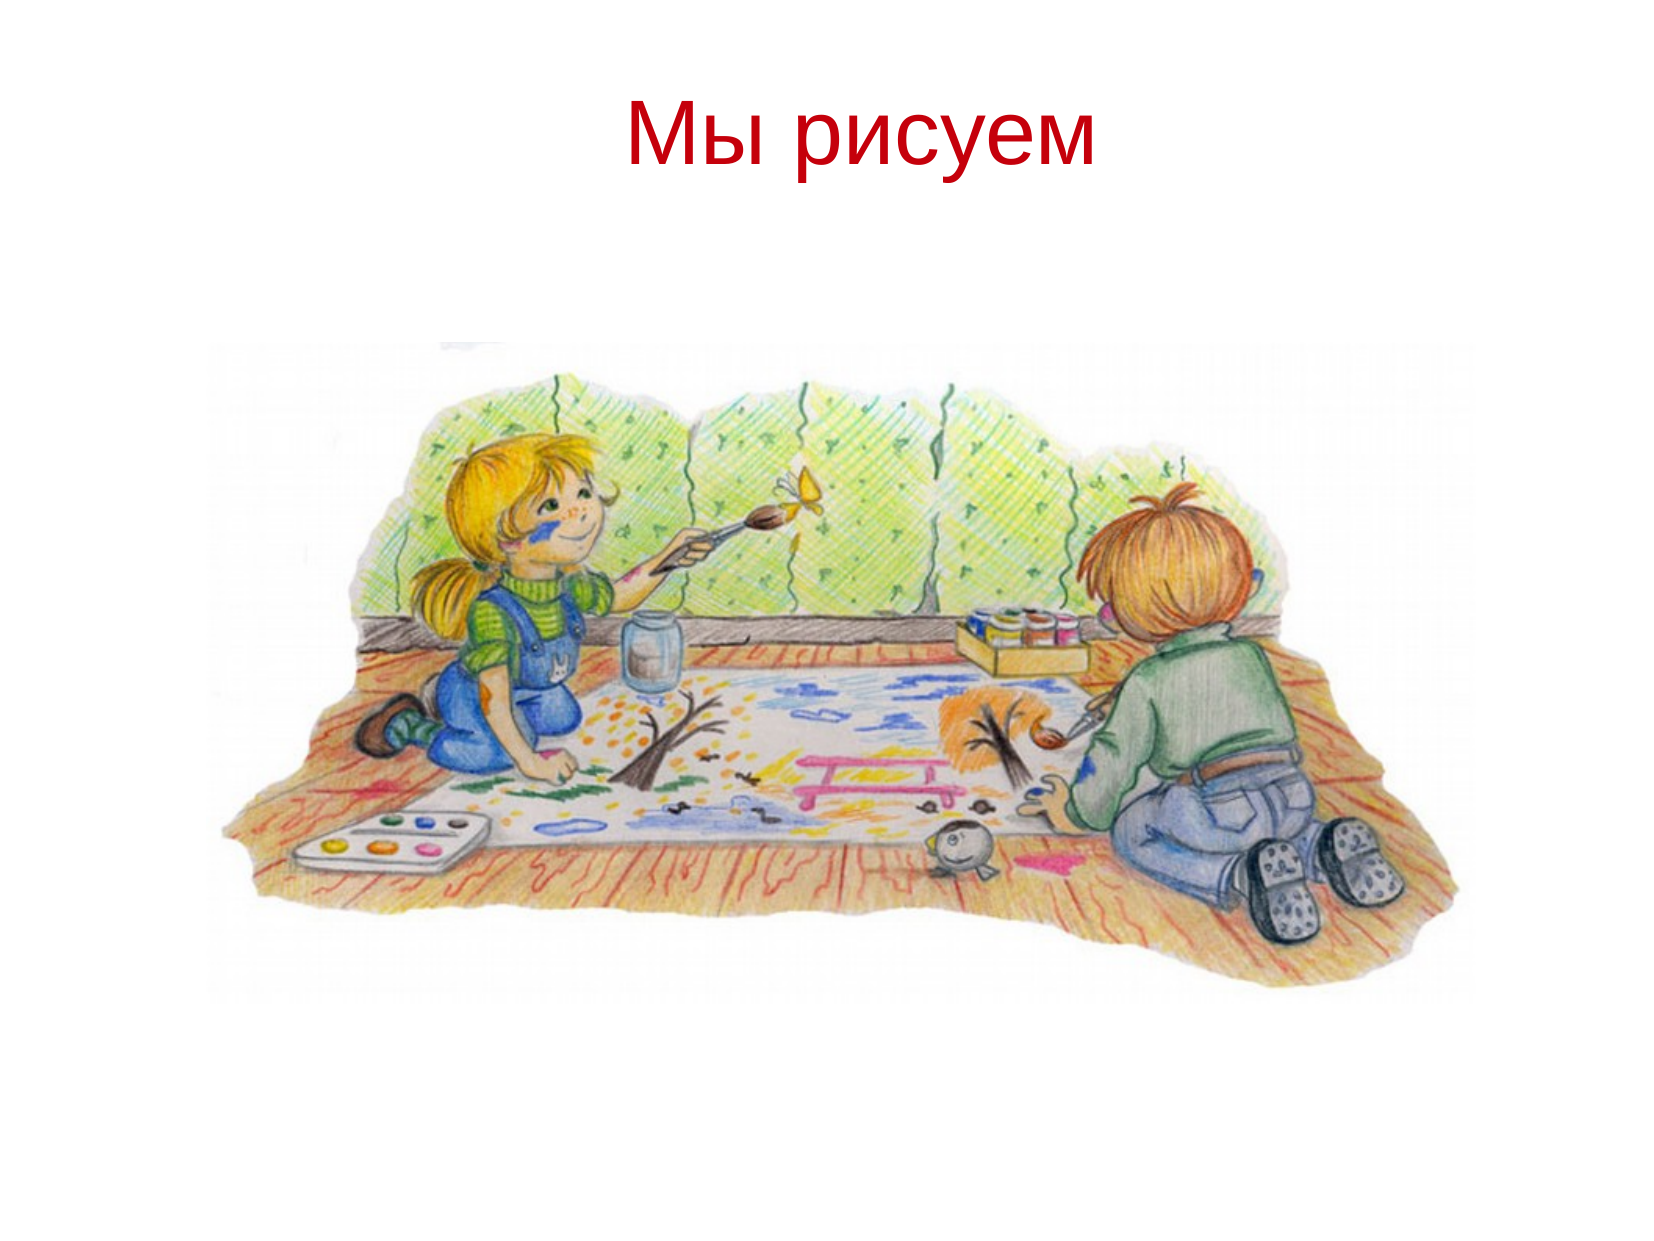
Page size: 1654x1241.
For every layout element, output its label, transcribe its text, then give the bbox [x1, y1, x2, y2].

picture [206, 342, 1476, 1004]
title Мы рисуем [118, 29, 1607, 237]
